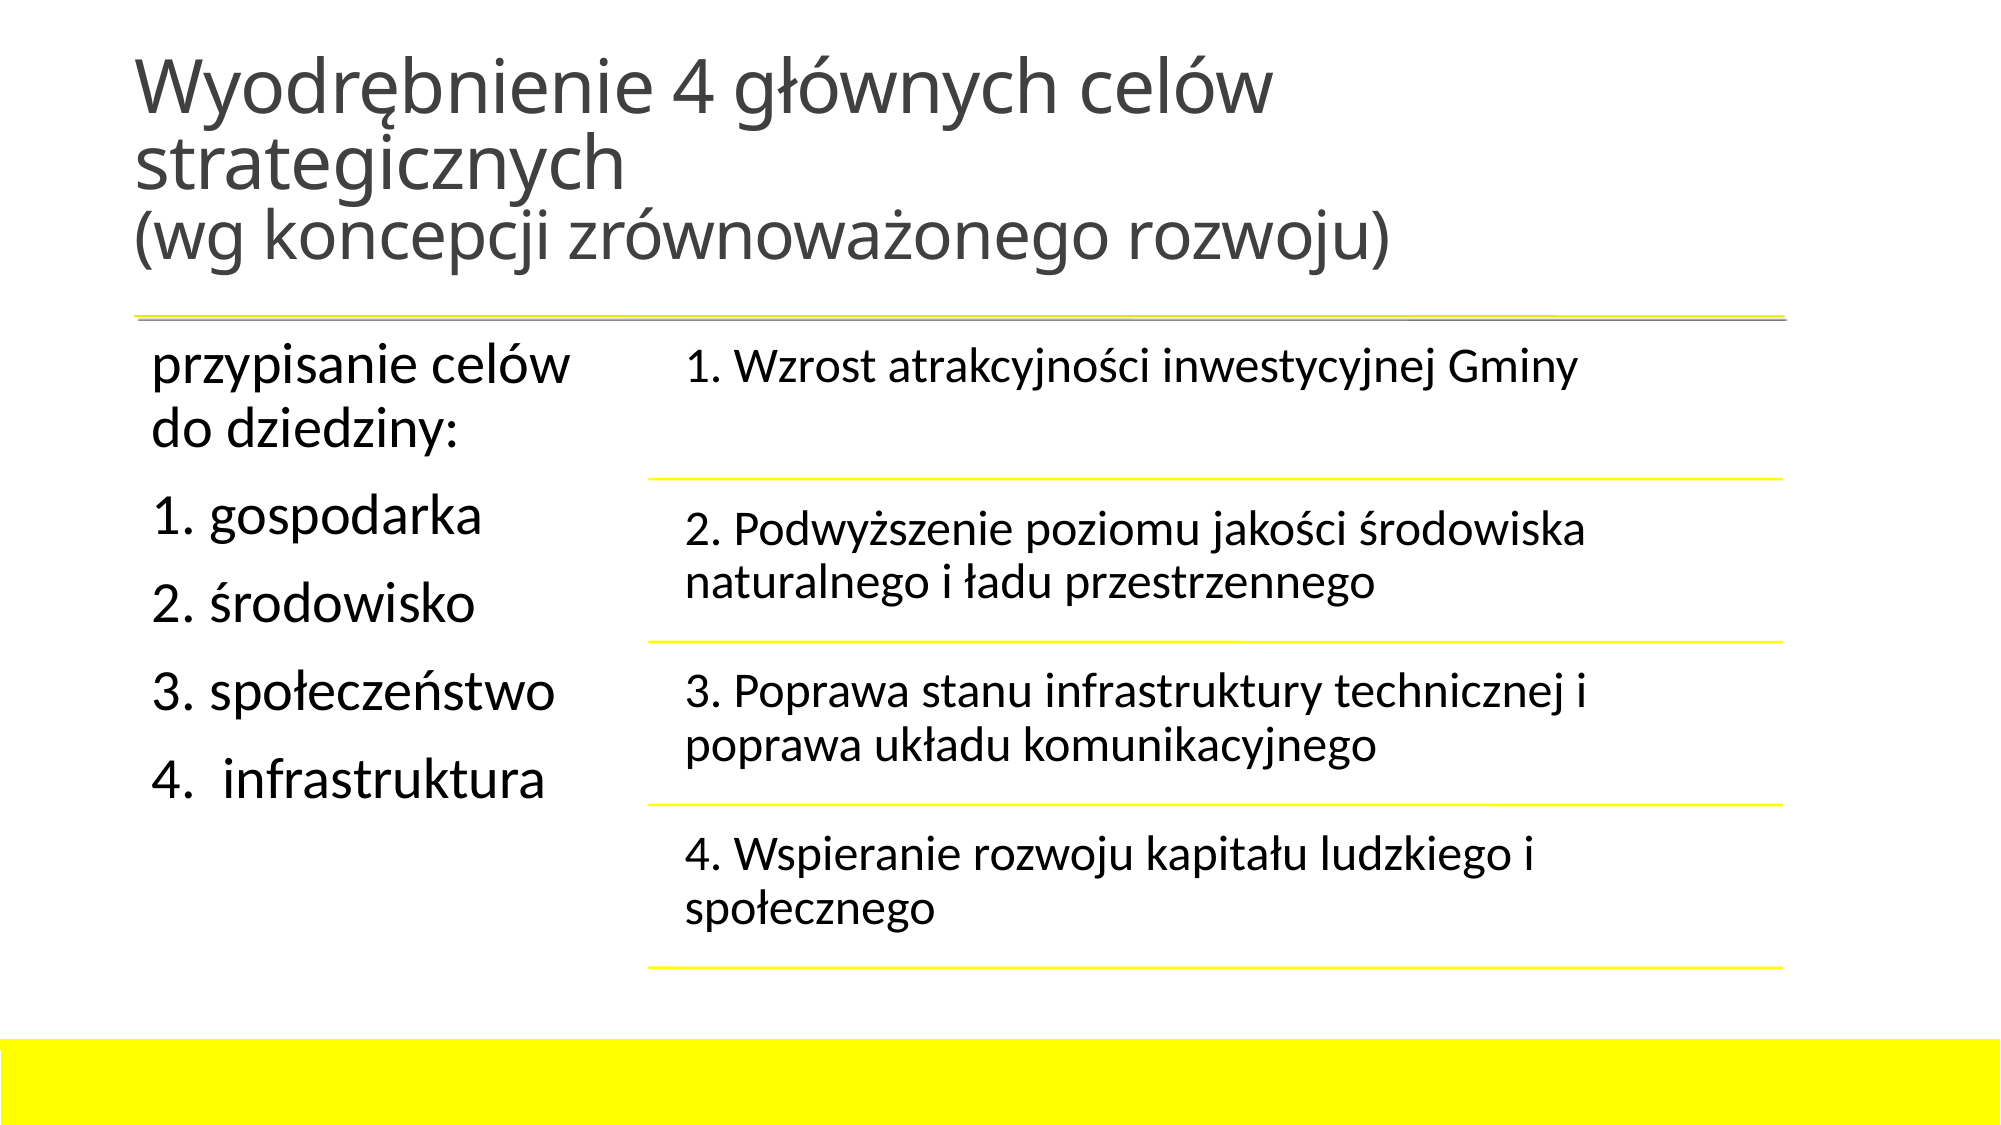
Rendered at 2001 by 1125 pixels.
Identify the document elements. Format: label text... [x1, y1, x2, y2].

title Wyodrębnienie 4 głównych celów strategicznych (wg koncepcji zrównoważonego rozwoju) [119, 43, 1770, 282]
text_box 2. Podwyższenie poziomu jakości środowiska naturalnego i ładu przestrzennego [669, 486, 1783, 640]
text_box 1. Wzrost atrakcyjności inwestycyjnej Gminy [669, 323, 1783, 477]
text_box przypisanie celów do dziedziny: 1. gospodarka 2. środowisko 3. społeczeństwo 4. infrastruktura [134, 316, 649, 878]
text_box 3. Poprawa stanu infrastruktury technicznej i poprawa układu komunikacyjnego [669, 649, 1783, 803]
text_box 4. Wspieranie rozwoju kapitału ludzkiego i społecznego [669, 812, 1783, 966]
